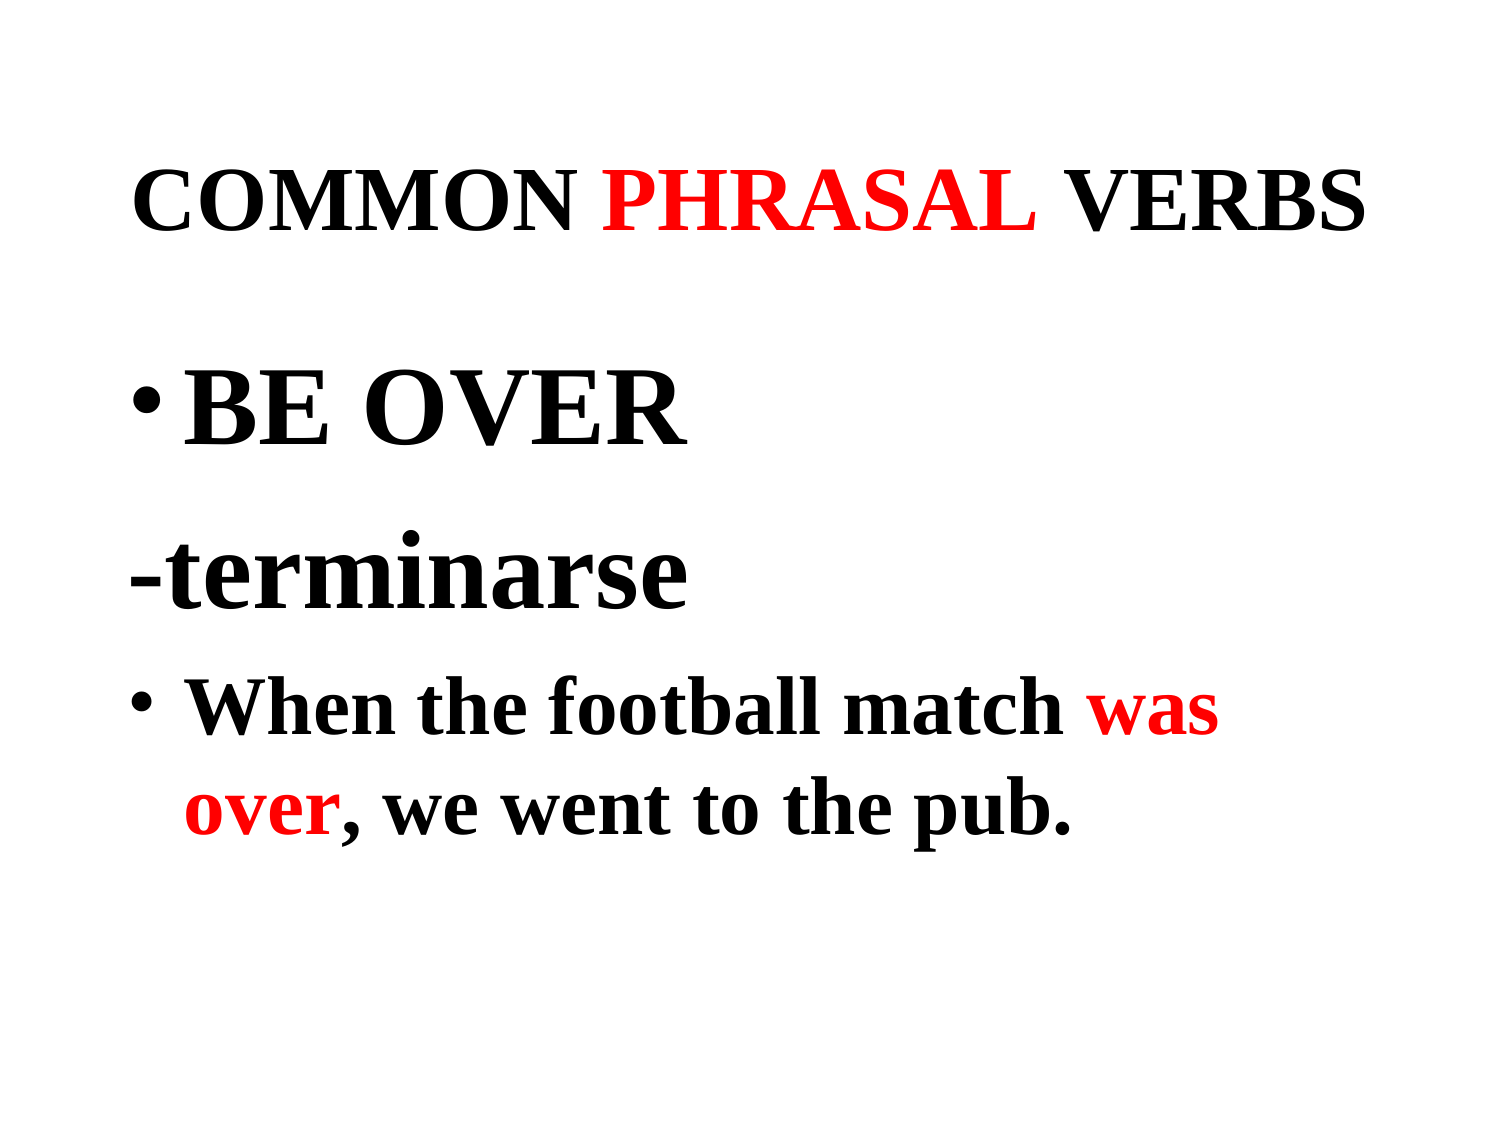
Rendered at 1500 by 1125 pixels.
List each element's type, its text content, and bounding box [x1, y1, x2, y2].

title COMMON PHRASAL VERBS [112, 99, 1388, 288]
list BE OVER -terminarse When the football match was over, we went to the pub. [112, 324, 1388, 1000]
